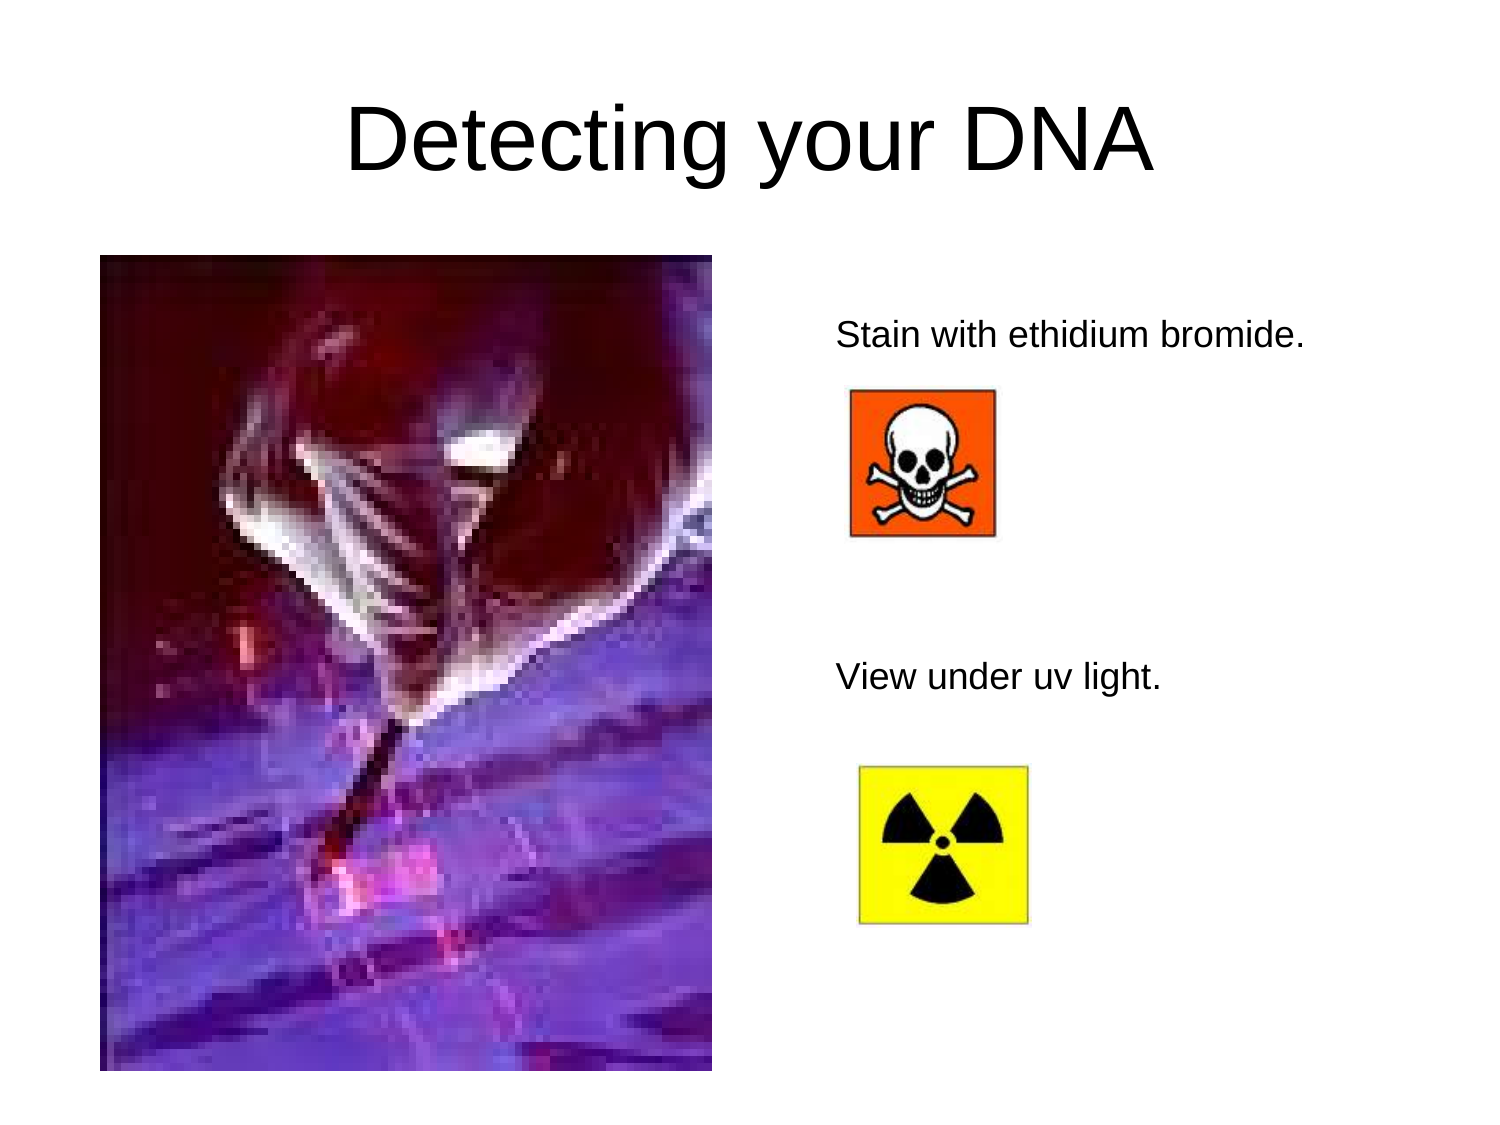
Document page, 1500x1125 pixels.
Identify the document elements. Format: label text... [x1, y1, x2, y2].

picture [844, 385, 1003, 544]
picture [100, 255, 712, 1071]
text_box Stain with ethidium bromide. View under uv light. [820, 302, 1329, 1047]
picture [856, 763, 1032, 928]
title Detecting your DNA [75, 45, 1426, 233]
